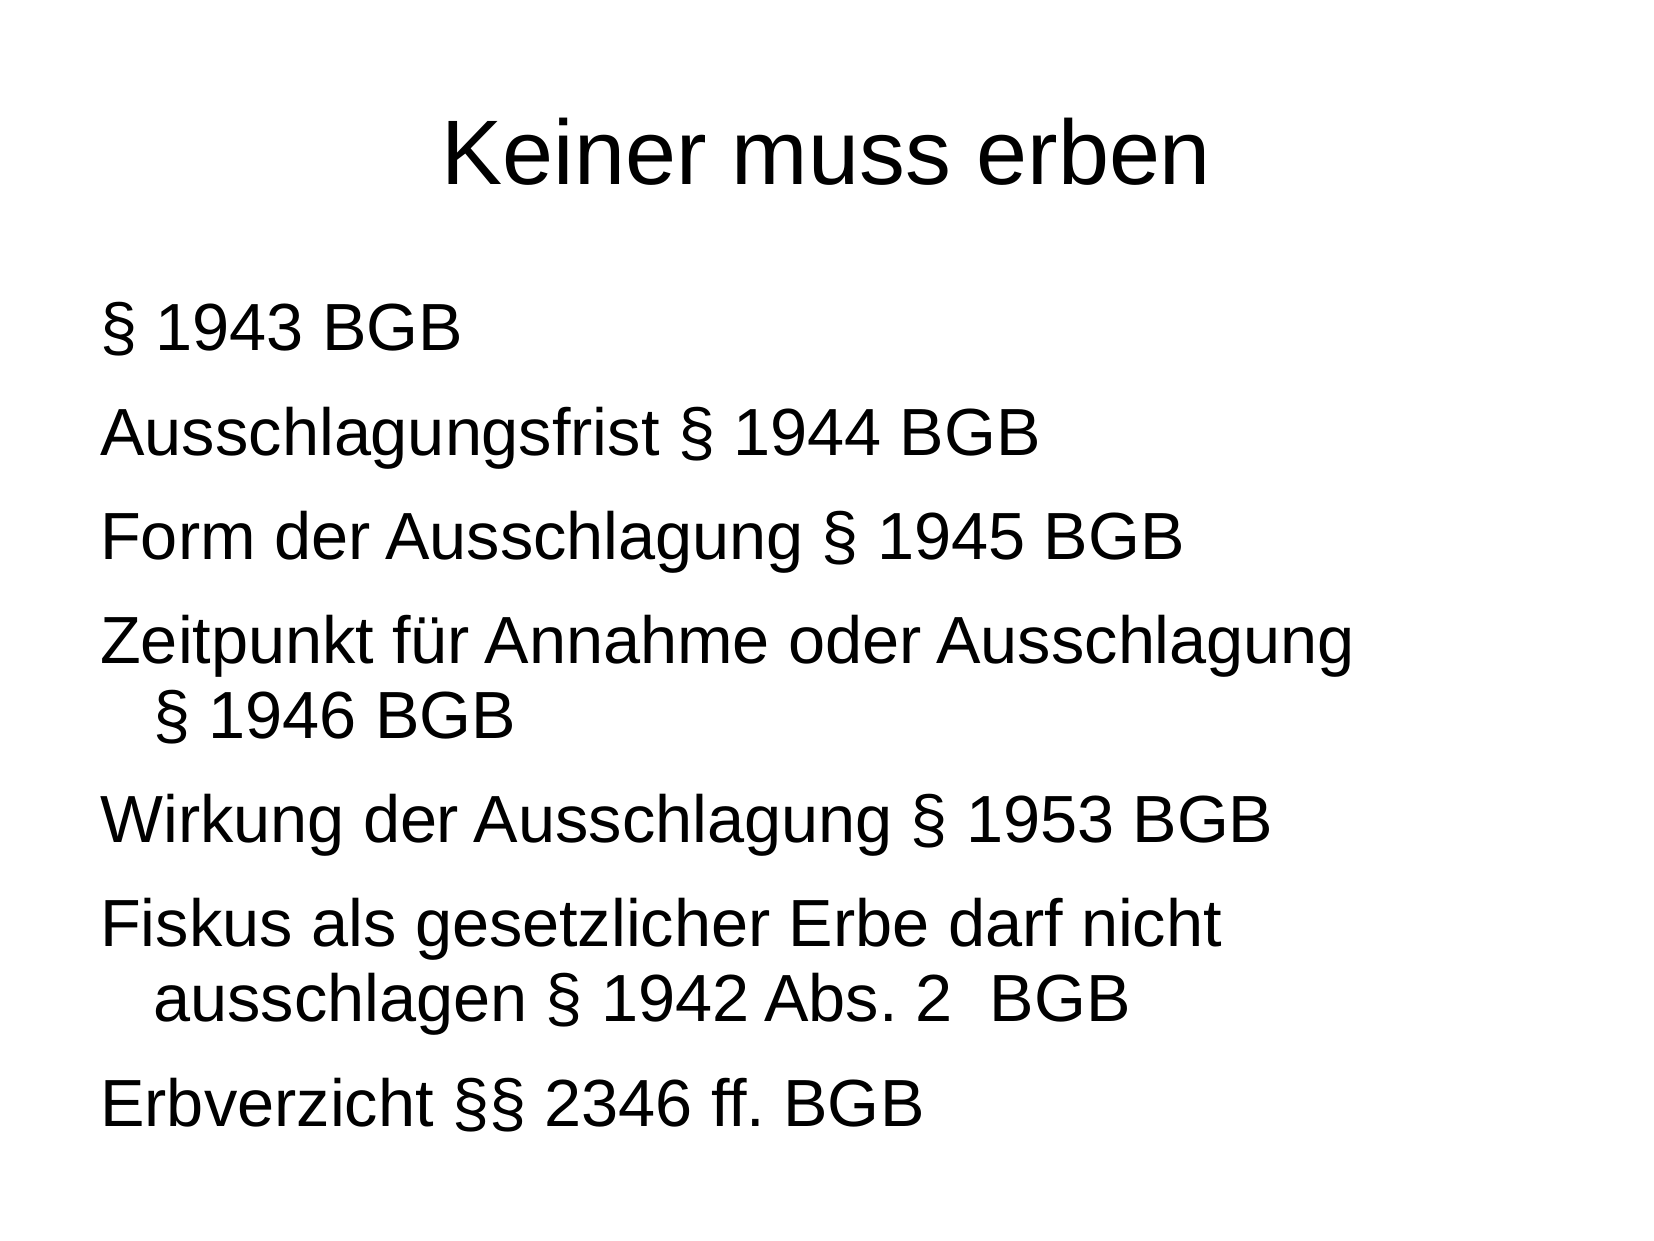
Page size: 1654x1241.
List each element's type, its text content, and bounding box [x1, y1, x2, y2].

list § 1943 BGB Ausschlagungsfrist § 1944 BGB Form der Ausschlagung § 1945 BGB Zeitpunkt für Annahme oder Ausschlagung § 1946 BGB Wirkung der Ausschlagung § 1953 BGB Fiskus als gesetzlicher Erbe darf nicht ausschlagen § 1942 Abs. 2 BGB Erbverzicht §§ 2346 ff. BGB [82, 290, 1571, 1141]
title Keiner muss erben [82, 49, 1571, 257]
